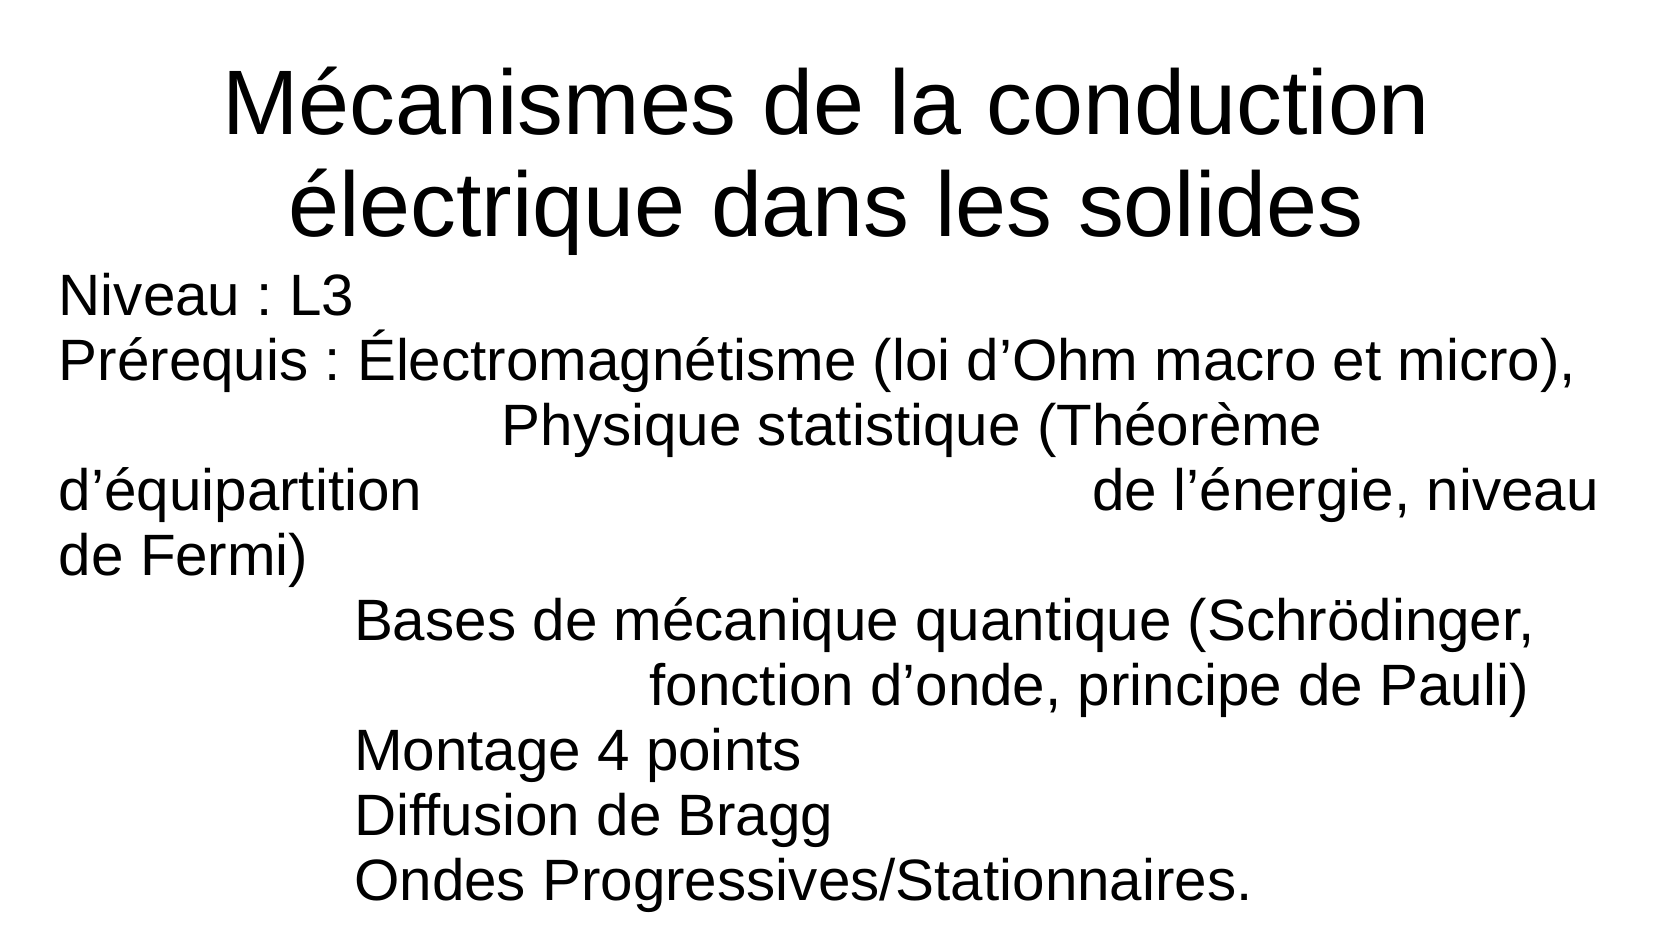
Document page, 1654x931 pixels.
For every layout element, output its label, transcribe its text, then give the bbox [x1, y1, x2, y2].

subtitle Niveau : L3 Prérequis : Électromagnétisme (loi d’Ohm macro et micro), Physique statistique (Théorème d’équipartition de l’énergie, niveau de Fermi) Bases de mécanique quantique (Schrödinger, fonction d’onde, principe de Pauli) Montage 4 points Diffusion de Bragg Ondes Progressives/Stationnaires. [59, 295, 1614, 881]
title Mécanismes de la conduction électrique dans les solides [82, 12, 1571, 295]
